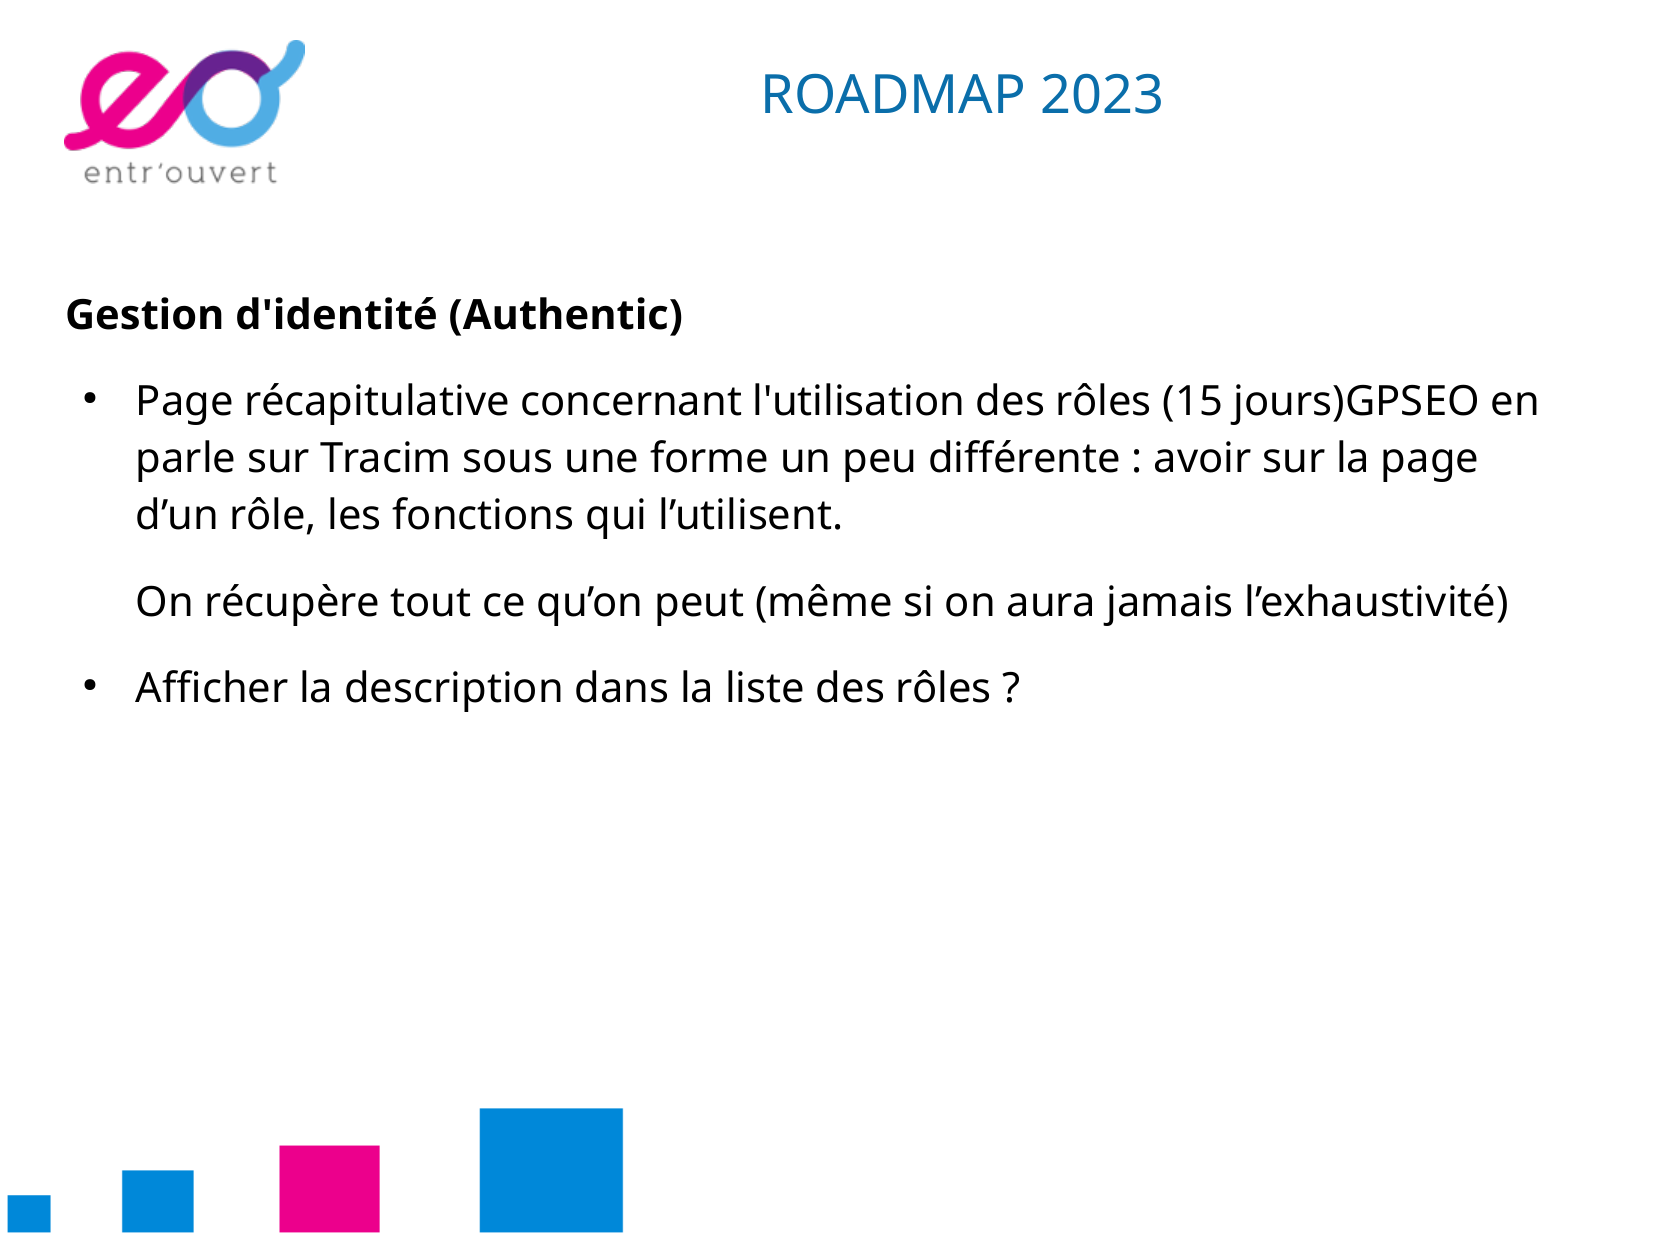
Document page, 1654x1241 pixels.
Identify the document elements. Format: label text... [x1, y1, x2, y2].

picture [5, 1106, 626, 1235]
list Gestion d'identité (Authentic) Page récapitulative concernant l'utilisation des rôles (15 jours)GPSEO en parle sur Tracim sous une forme un peu différente : avoir sur la page d’un rôle, les fonctions qui l’utilisent. On récupère tout ce qu’on peut (même si on aura jamais l’exhaustivité) Afficher la description dans la liste des rôles ? [65, 284, 1548, 390]
picture [64, 40, 305, 184]
title roadmap 2023 [354, 55, 1571, 263]
